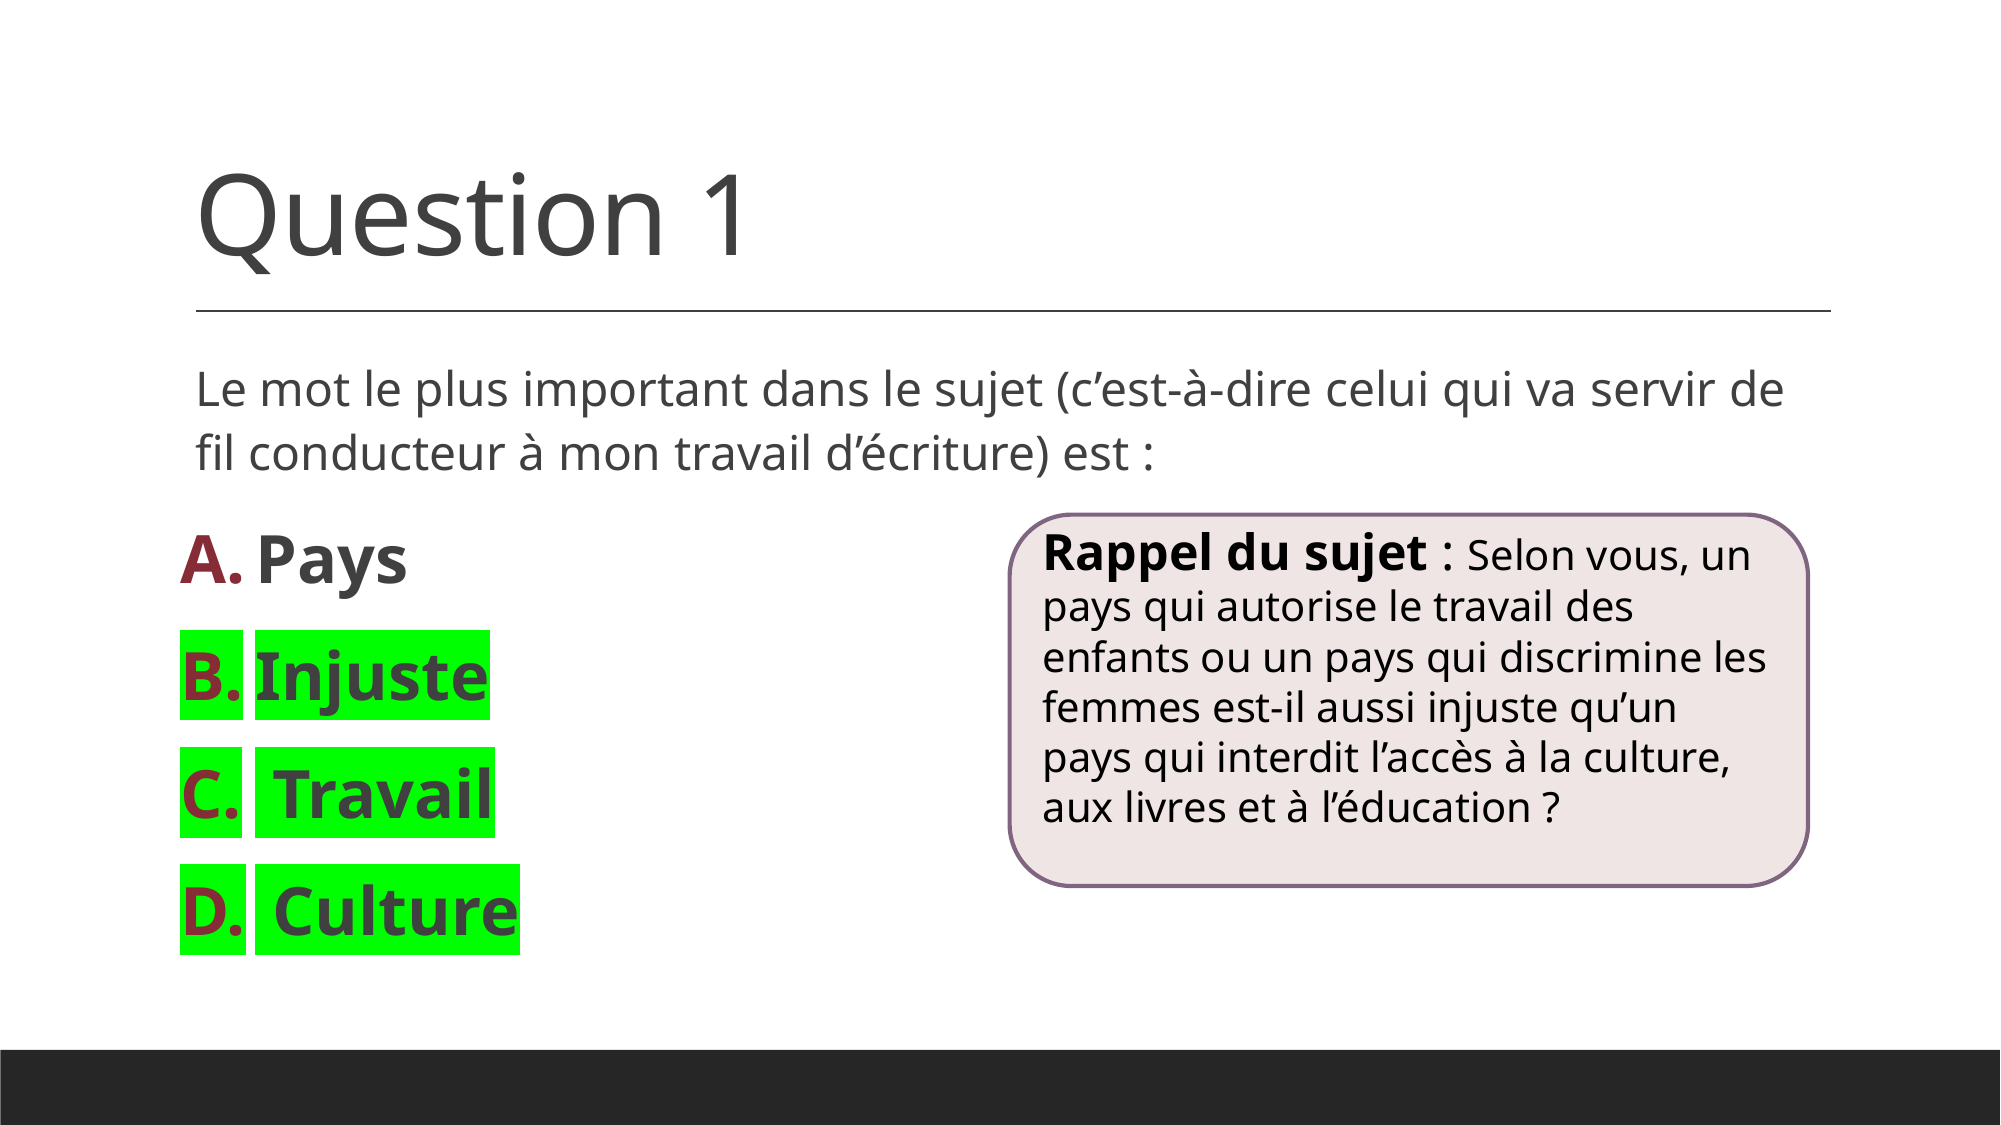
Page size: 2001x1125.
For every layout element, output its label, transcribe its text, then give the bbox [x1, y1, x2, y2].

text_box Rappel du sujet : Selon vous, un pays qui autorise le travail des enfants ou un pays qui discrimine les femmes est-il aussi injuste qu’un pays qui interdit l’accès à la culture, aux livres et à l’éducation ? [1009, 514, 1809, 887]
text_box Question 1 [179, 46, 1830, 285]
text_box Le mot le plus important dans le sujet (c’est-à-dire celui qui va servir de fil conducteur à mon travail d’écriture) est : Pays Injuste Travail Culture [179, 345, 1830, 963]
